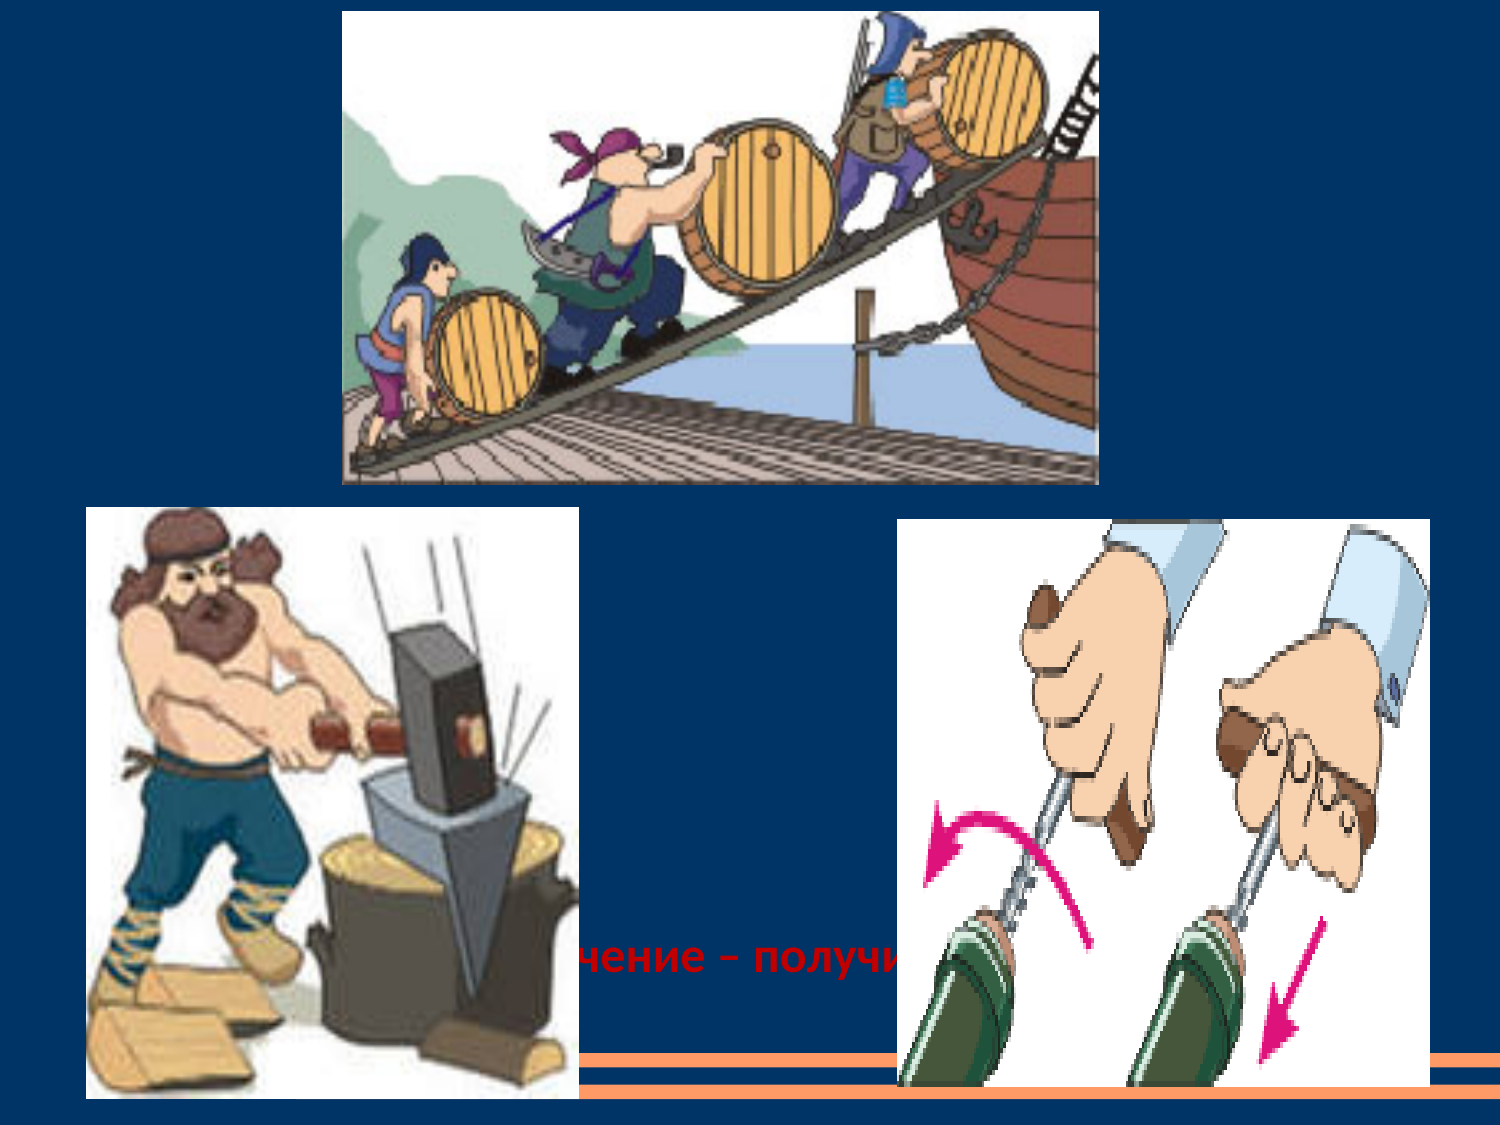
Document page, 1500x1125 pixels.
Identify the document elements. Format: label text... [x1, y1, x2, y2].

picture [86, 507, 579, 1099]
picture [342, 11, 1099, 485]
text_box Назначение – получить выигрыш в силе. [579, 915, 897, 1051]
picture [897, 519, 1430, 1087]
